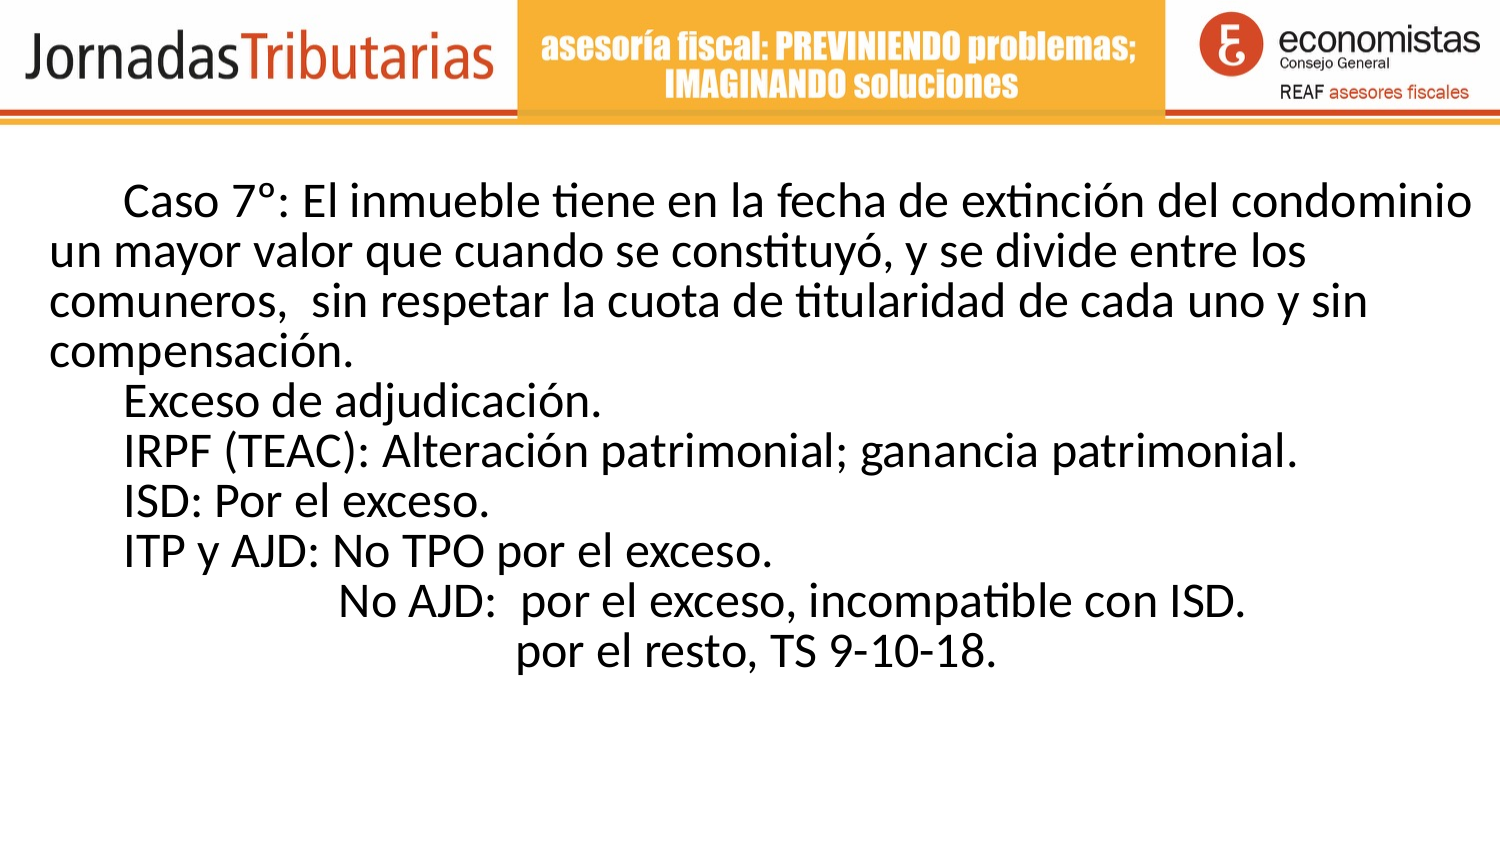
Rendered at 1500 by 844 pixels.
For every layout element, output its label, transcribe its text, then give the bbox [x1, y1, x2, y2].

picture [0, 0, 1500, 129]
text_box Caso 7º: El inmueble tiene en la fecha de extinción del condominio un mayor valor que cuando se constituyó, y se divide entre los comuneros, sin respetar la cuota de titularidad de cada uno y sin compensación. Exceso de adjudicación. IRPF (TEAC): Alteración patrimonial; ganancia patrimonial. ISD: Por el exceso. ITP y AJD: No TPO por el exceso. No AJD: por el exceso, incompatible con ISD. por el resto, TS 9-10-18. [35, 172, 1500, 798]
